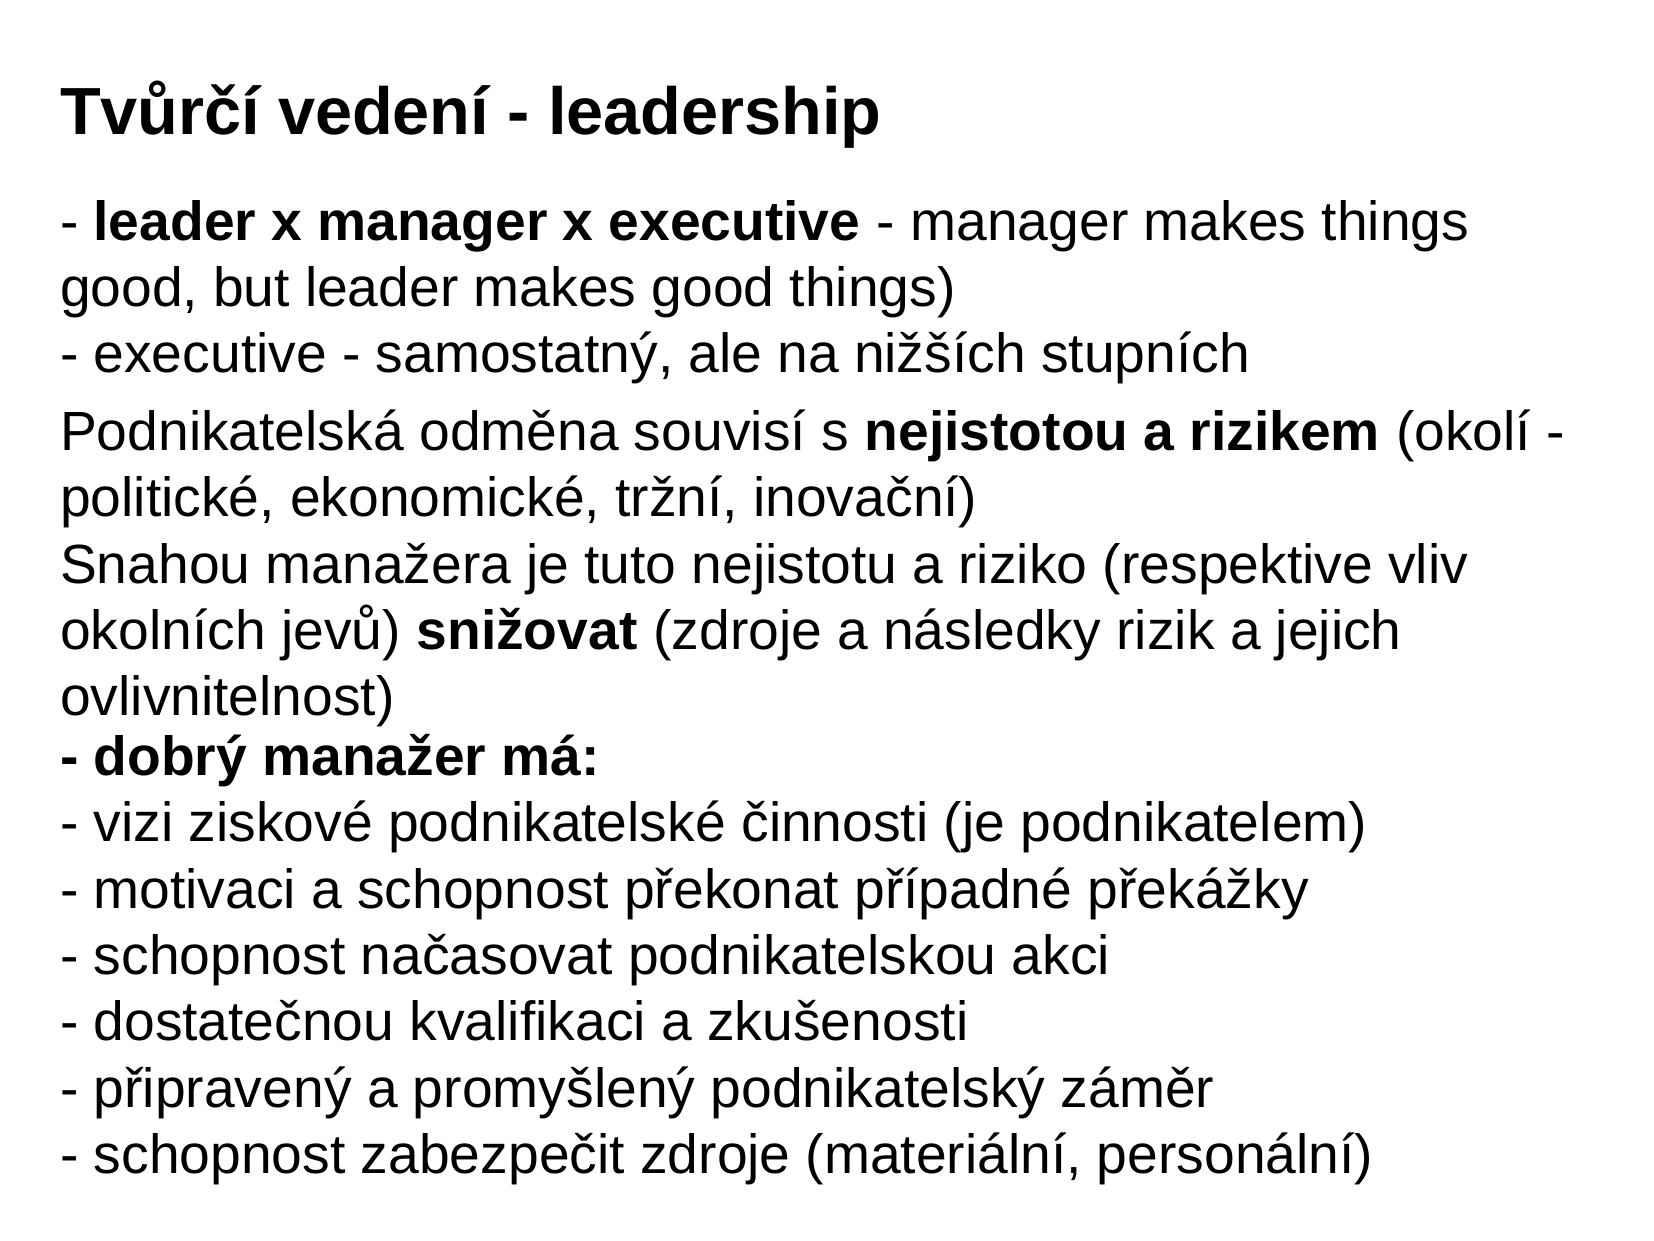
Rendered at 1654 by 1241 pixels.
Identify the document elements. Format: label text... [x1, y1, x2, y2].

text_box Tvůrčí vedení - leadership [45, 60, 897, 156]
text_box - leader x manager x executive - manager makes things good, but leader makes good things) - executive - samostatný, ale na nižších stupních [45, 177, 1612, 387]
text_box Podnikatelská odměna souvisí s nejistotou a rizikem (okolí - politické, ekonomické, tržní, inovační) Snahou manažera je tuto nejistotu a riziko (respektive vliv okolních jevů) snižovat (zdroje a následky rizik a jejich ovlivnitelnost) [45, 387, 1612, 735]
text_box - dobrý manažer má: - vizi ziskové podnikatelské činnosti (je podnikatelem) - motivaci a schopnost překonat případné překážky - schopnost načasovat podnikatelskou akci - dostatečnou kvalifikaci a zkušenosti - připravený a promyšlený podnikatelský záměr - schopnost zabezpečit zdroje (materiální, personální) [45, 735, 1612, 1193]
